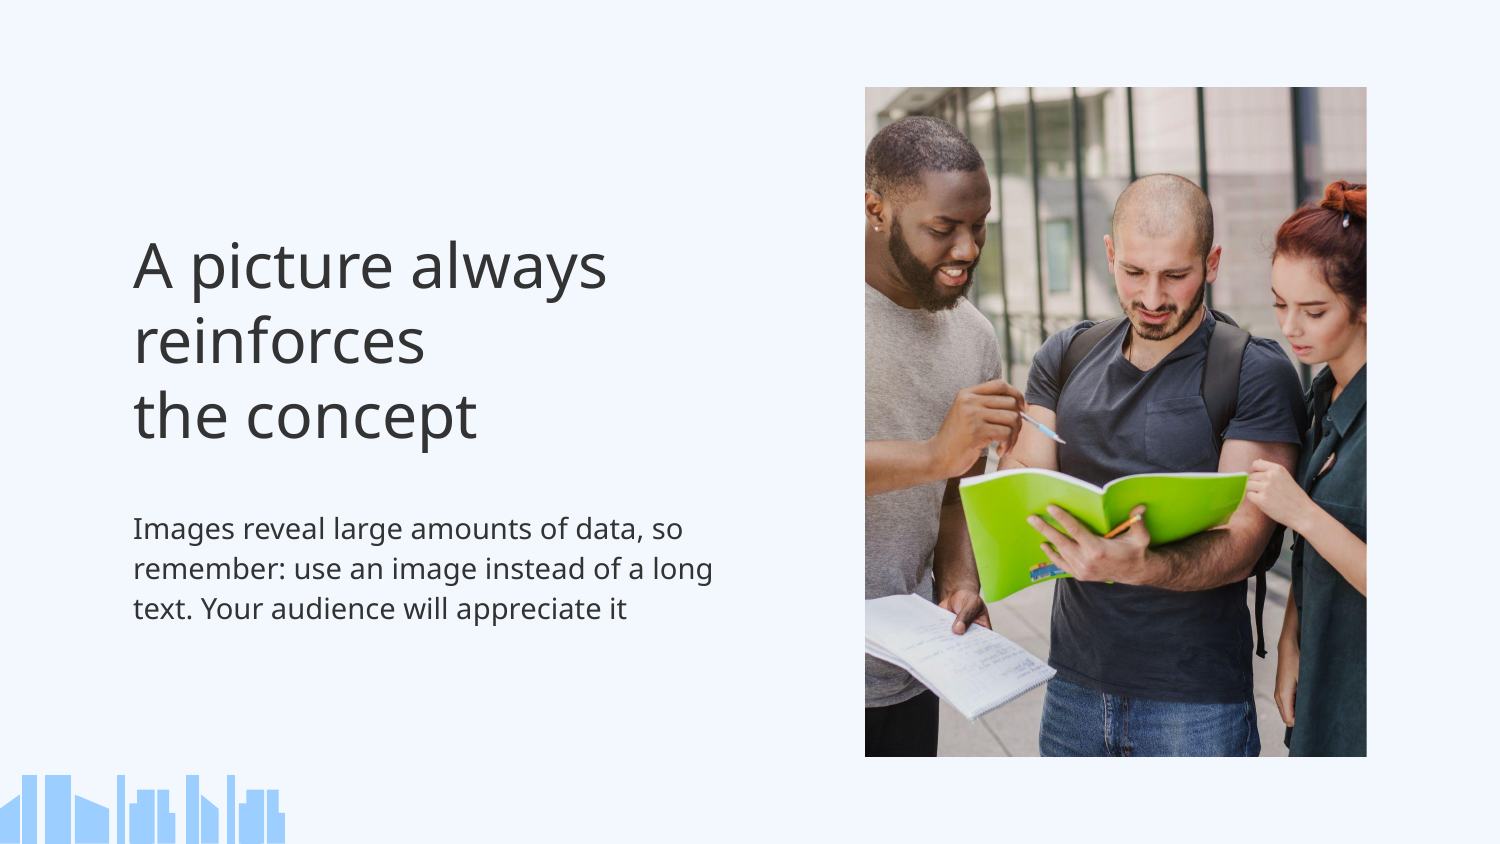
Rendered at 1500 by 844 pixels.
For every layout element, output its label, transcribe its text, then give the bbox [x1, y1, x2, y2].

title A picture always reinforces the concept [118, 201, 758, 467]
subtitle Images reveal large amounts of data, so remember: use an image instead of a long text. Your audience will appreciate it [118, 489, 758, 643]
picture [865, 87, 1367, 757]
